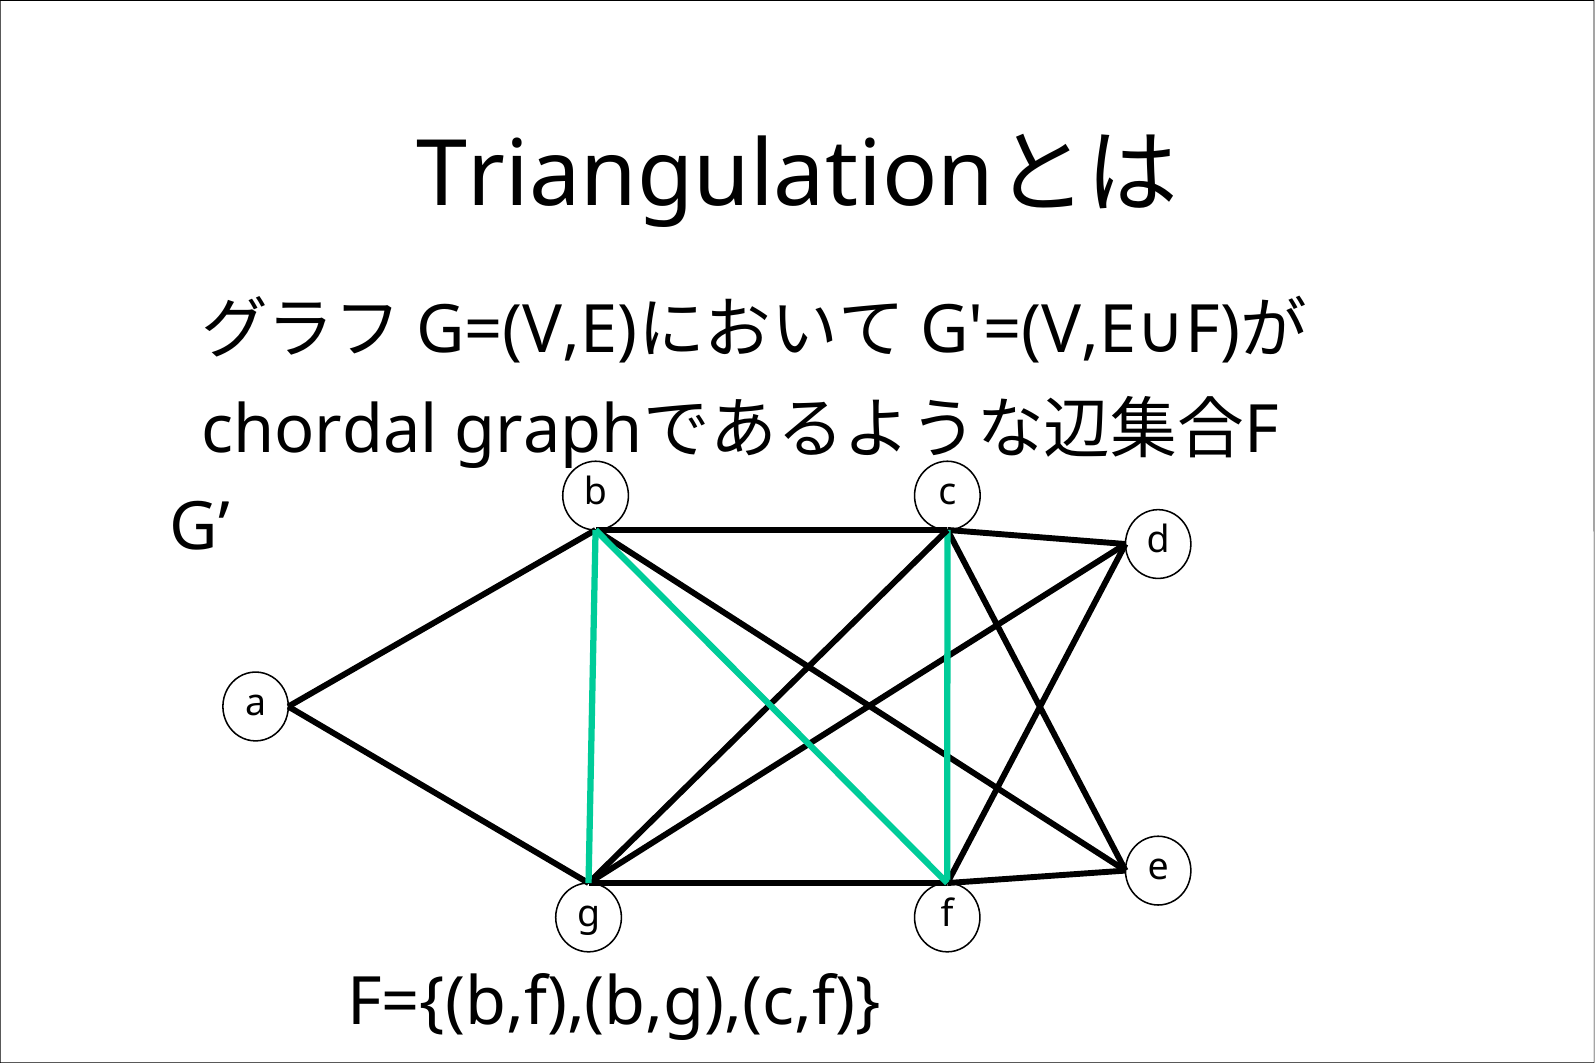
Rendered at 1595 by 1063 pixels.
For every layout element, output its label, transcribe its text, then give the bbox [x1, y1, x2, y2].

text_box a [222, 672, 289, 741]
text_box d [1125, 509, 1191, 579]
text_box F={(b,f),(b,g),(c,f)} [329, 959, 1149, 1048]
text_box c [914, 461, 981, 527]
text_box f [914, 886, 980, 952]
text_box G’ [152, 484, 294, 573]
text_box Triangulationとは [117, 77, 1479, 276]
text_box g [555, 883, 622, 952]
text_box グラフ G=(V,E)において G'=(V,E∪F)が chordal graphであるような辺集合F [117, 295, 1479, 965]
text_box b [562, 461, 629, 530]
text_box e [1125, 836, 1191, 906]
